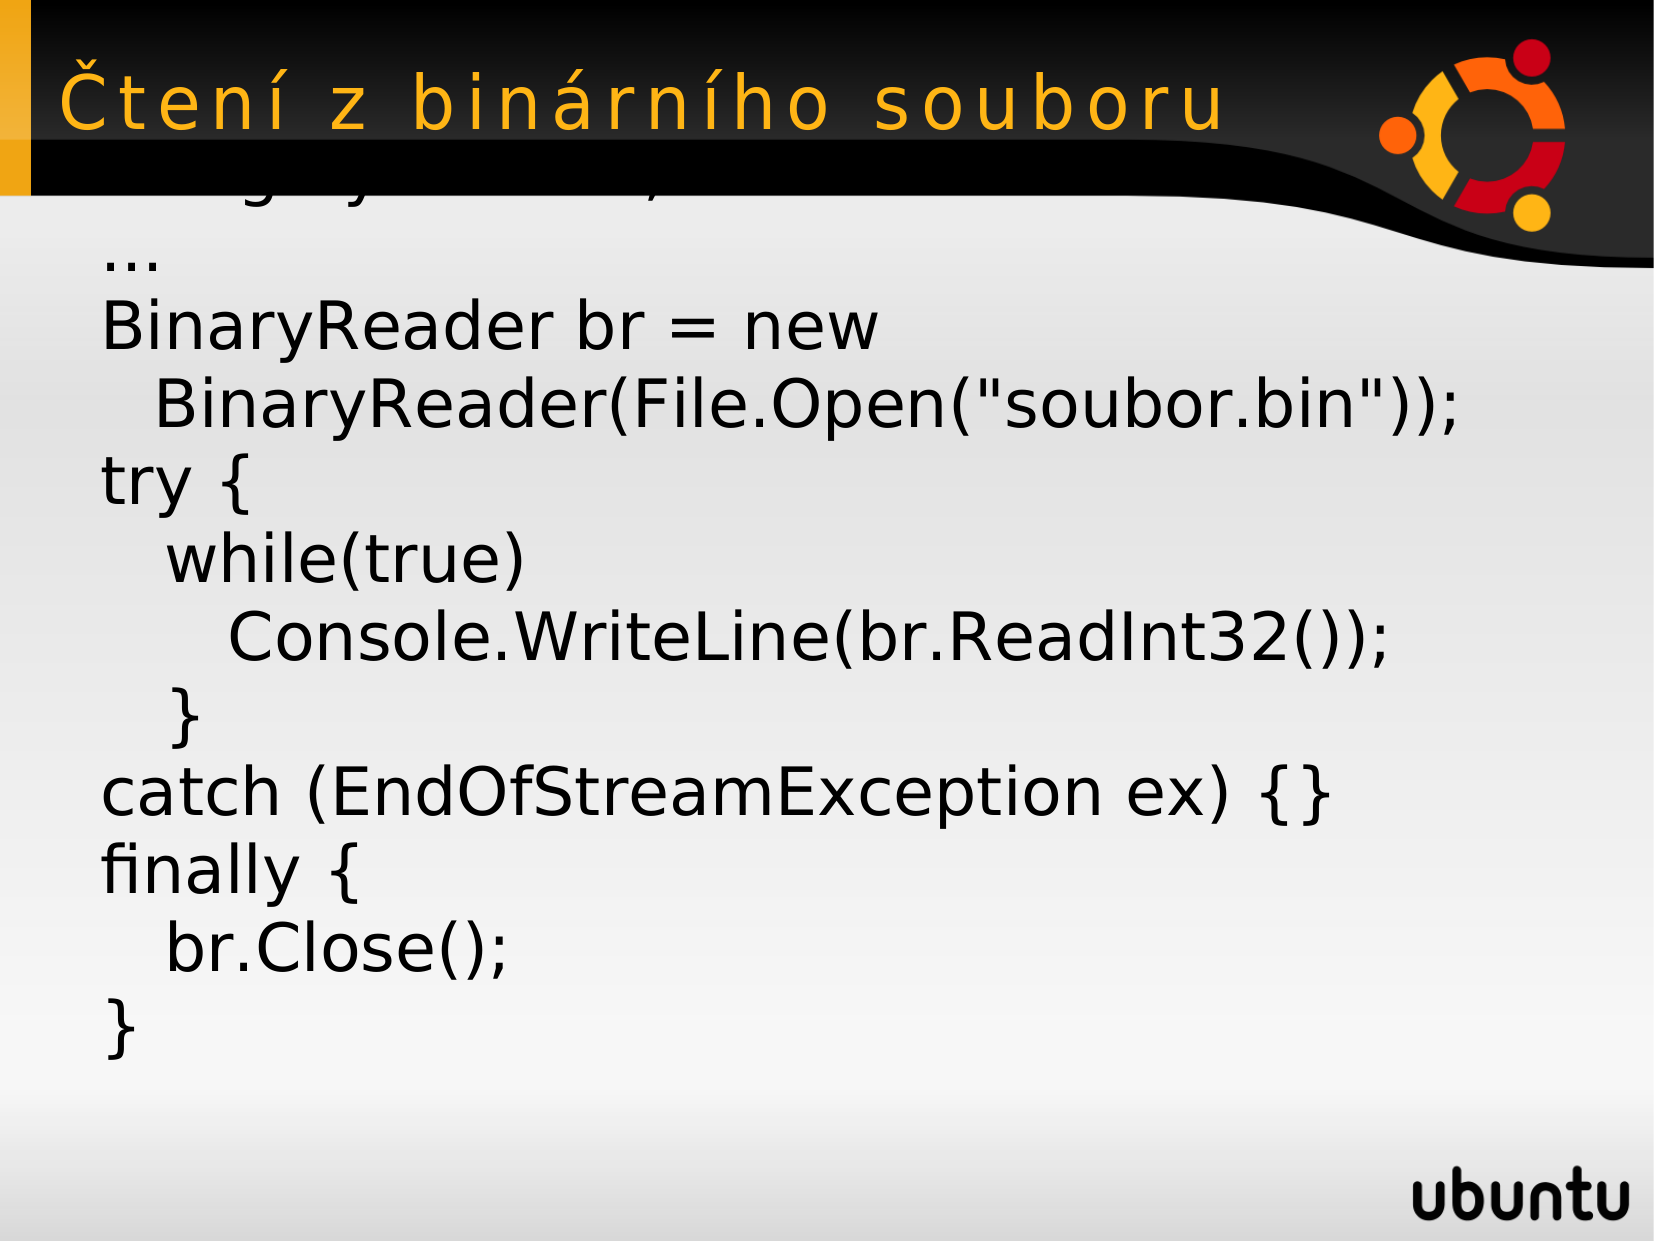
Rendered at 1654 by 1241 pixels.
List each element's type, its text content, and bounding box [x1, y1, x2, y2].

title Čtení z binárního souboru [59, 36, 1270, 171]
list using System.IO; ... BinaryReader br = new BinaryReader(File.Open("soubor.bin")); try { while(true) Console.WriteLine(br.ReadInt32()); } catch (EndOfStreamException ex) {} finally { br.Close(); } [82, 131, 1571, 1241]
picture [0, 0, 1654, 1241]
